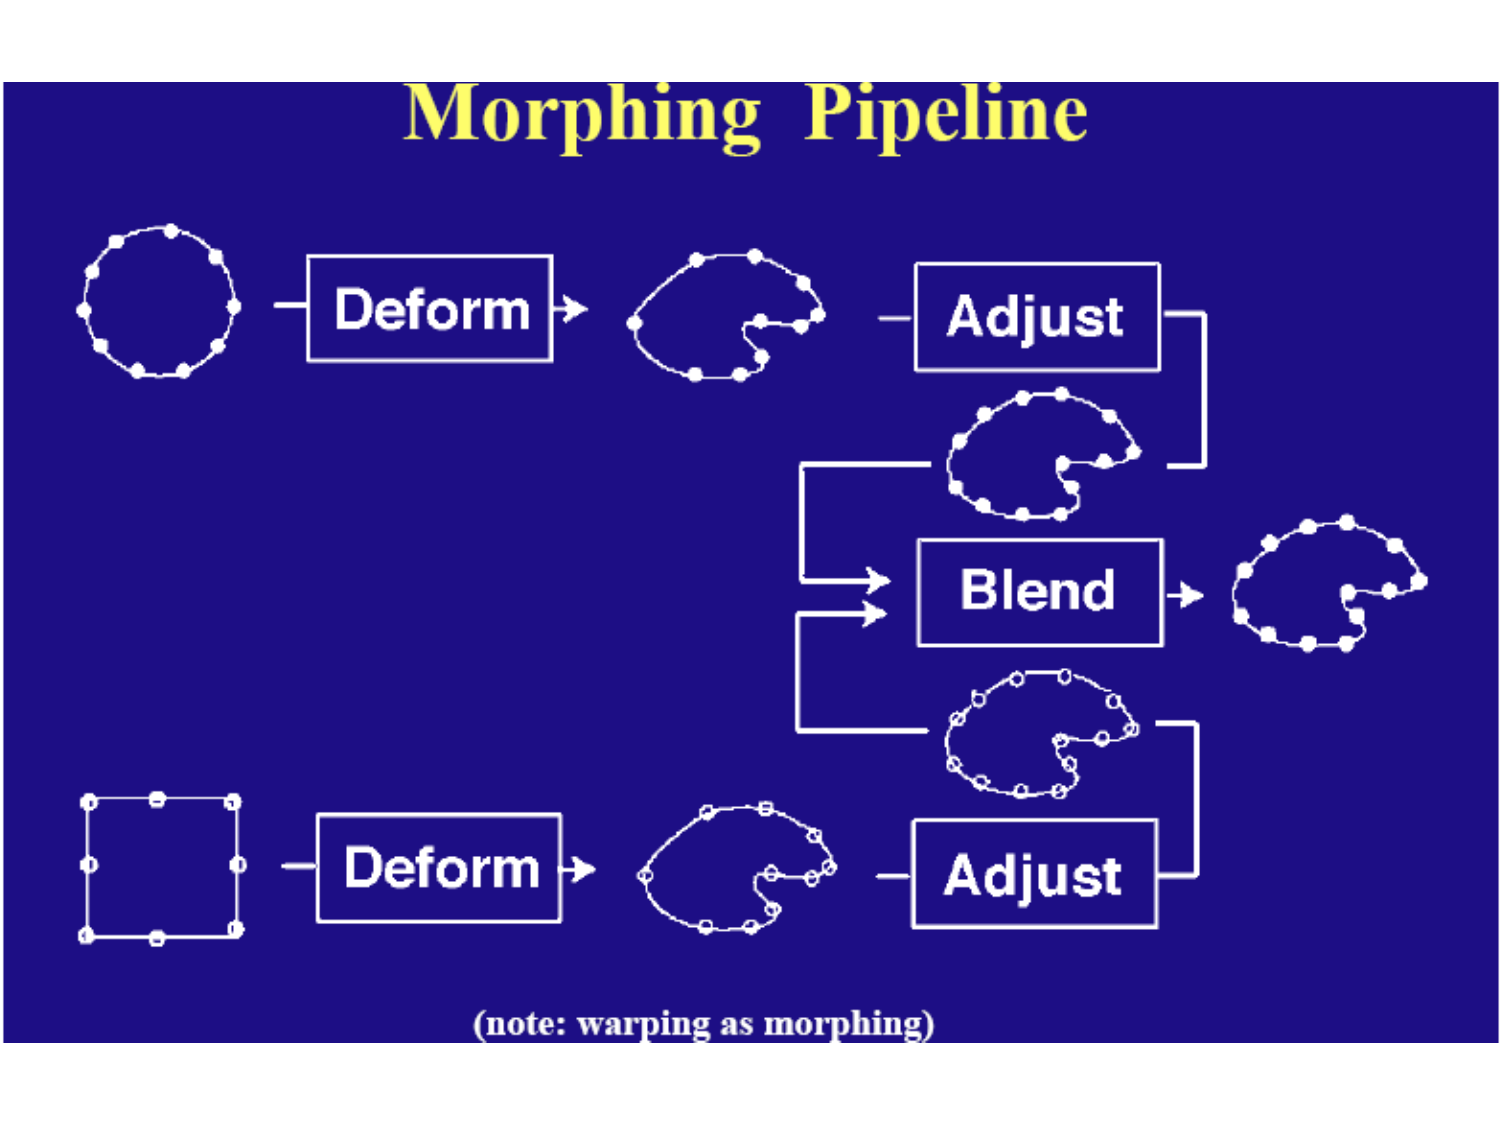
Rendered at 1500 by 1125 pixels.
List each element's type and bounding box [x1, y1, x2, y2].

picture [0, 82, 1500, 1043]
